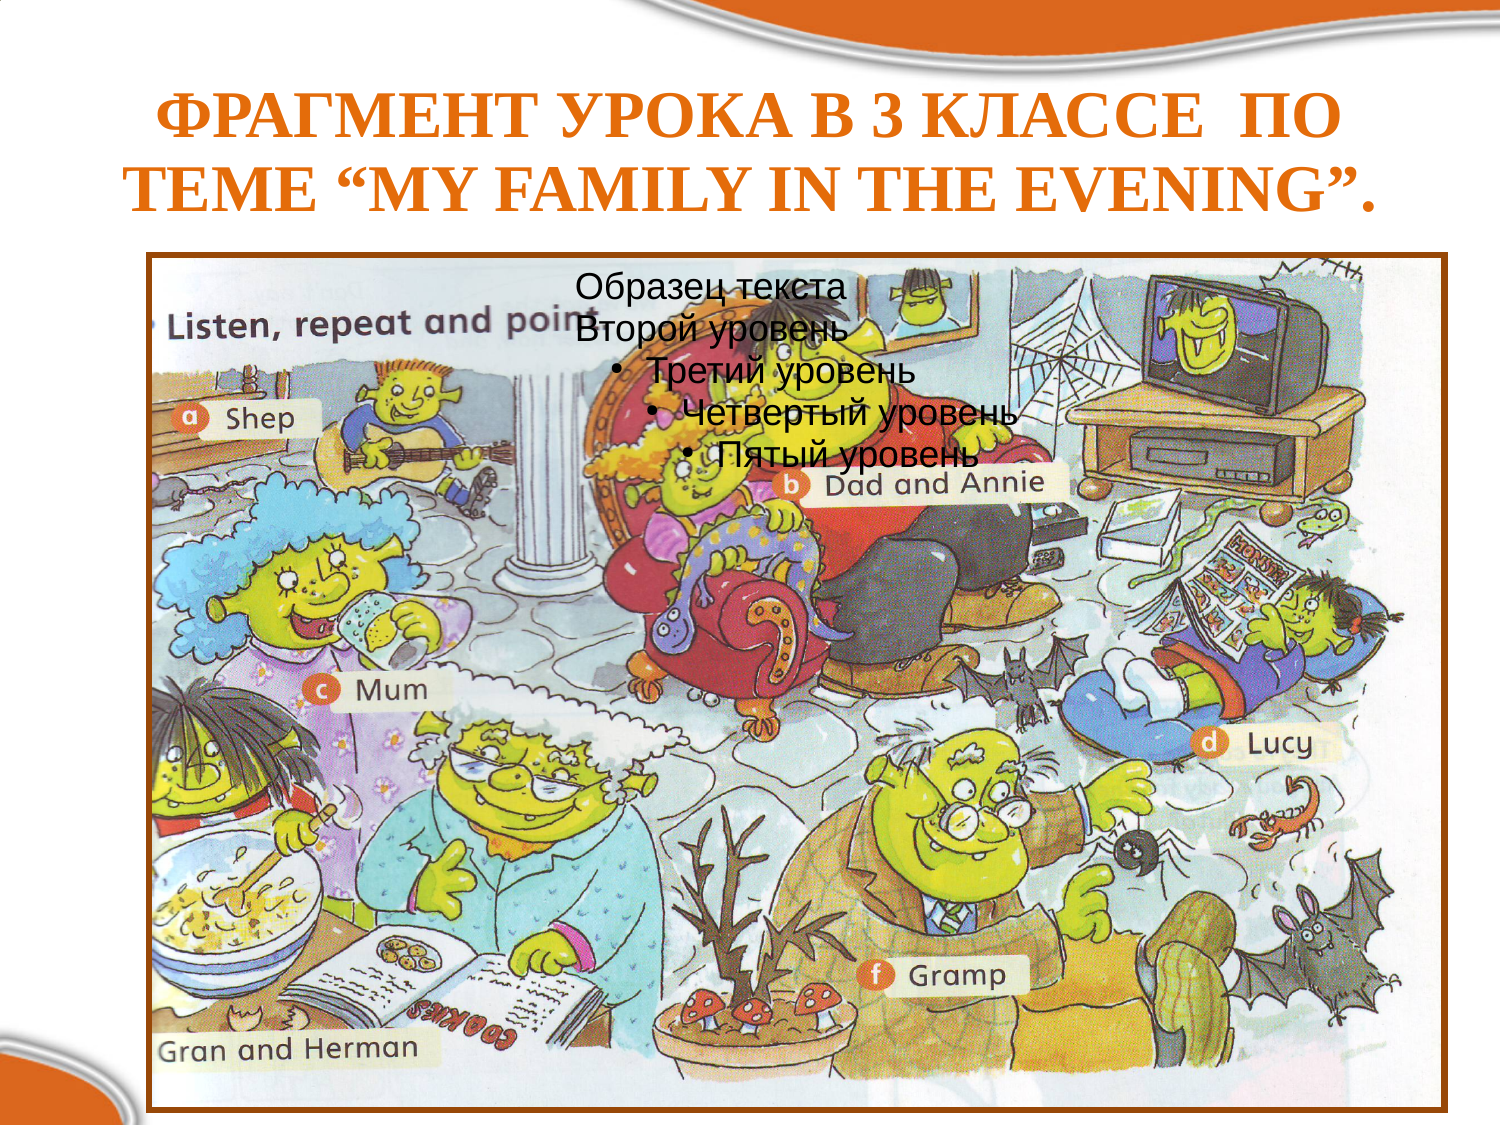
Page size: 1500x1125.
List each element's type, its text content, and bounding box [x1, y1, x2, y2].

title ФРАГМЕНТ УРОКА В 3 КЛАССЕ ПО ТЕМЕ “MY FAMILY IN THE EVENING”. [75, 70, 1425, 238]
picture [0, 0, 1500, 1125]
